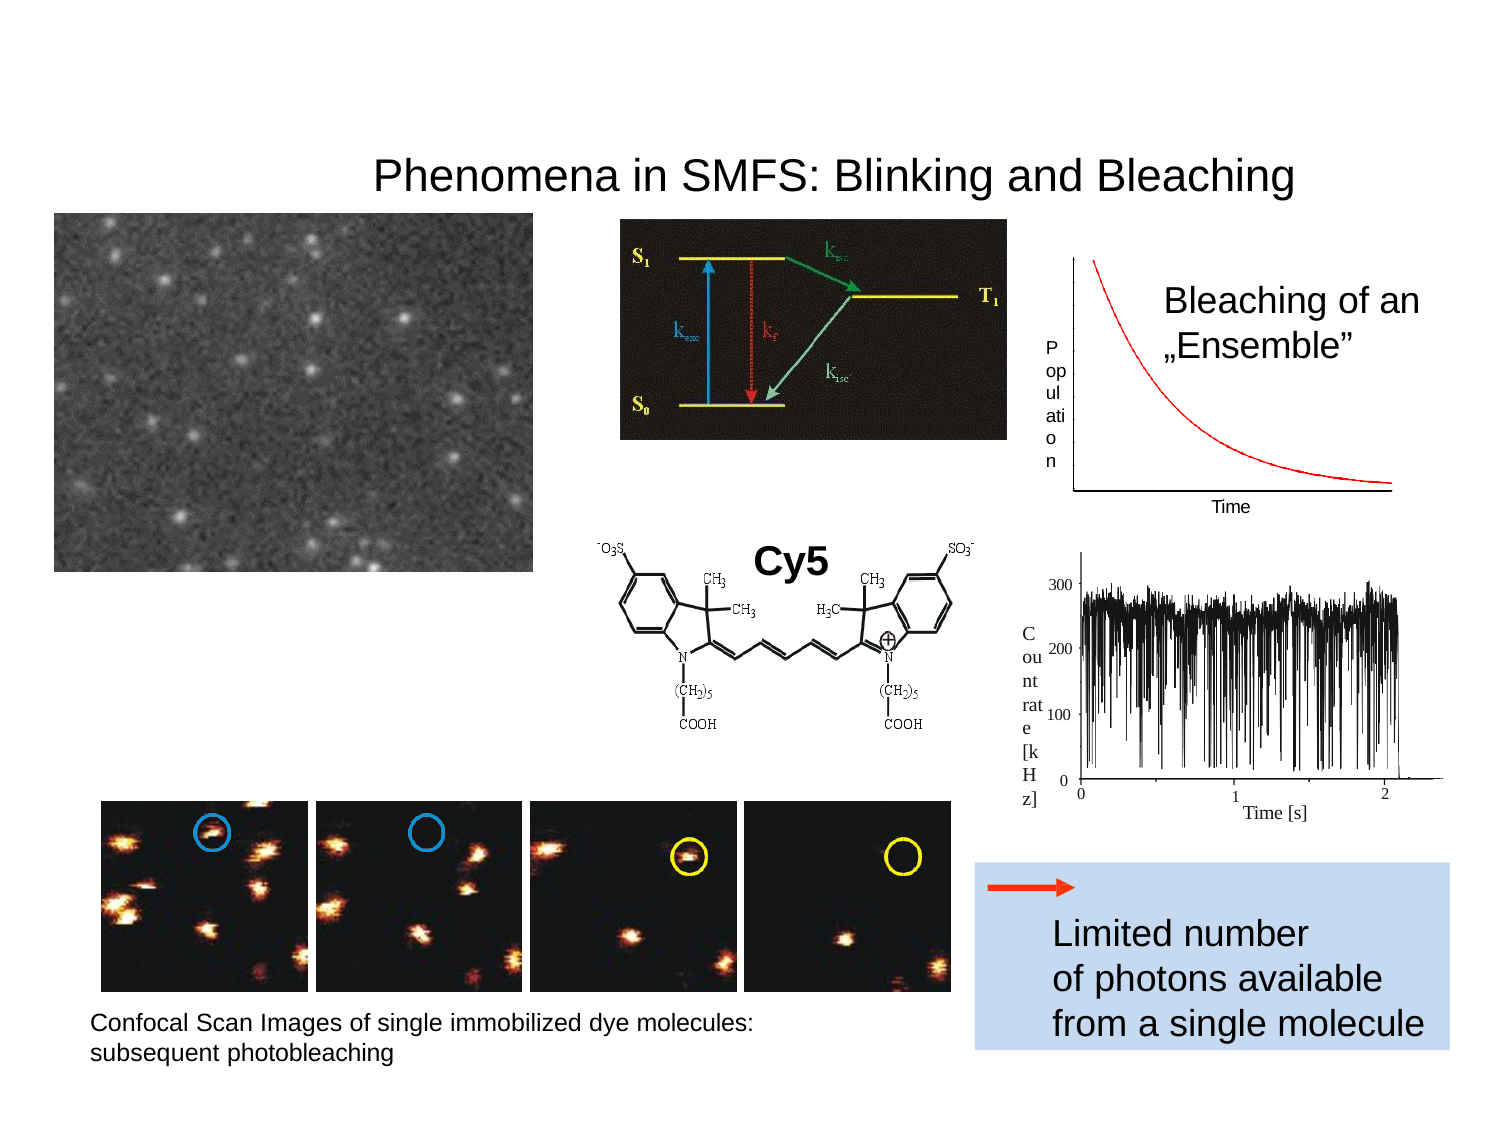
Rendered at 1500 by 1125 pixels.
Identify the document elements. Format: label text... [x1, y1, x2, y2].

picture [101, 802, 308, 992]
text_box Time [1209, 492, 1256, 518]
picture [744, 802, 951, 992]
text_box 1 [1229, 783, 1243, 807]
text_box Confocal Scan Images of single immobilized dye molecules: subsequent photobleaching [87, 1004, 755, 1070]
text_box 0 [1075, 780, 1088, 804]
picture [530, 802, 737, 992]
picture [620, 219, 1007, 440]
text_box Limited number of photons available from a single molecule [975, 862, 1450, 1051]
text_box Count rate [kHz] [1020, 620, 1044, 759]
picture [54, 213, 533, 572]
picture [588, 538, 985, 758]
text_box [1079, 552, 1434, 786]
text_box [987, 878, 1076, 898]
text_box 300 [1046, 570, 1077, 594]
text_box 100 0 [1046, 701, 1077, 791]
text_box Time [s] [1240, 797, 1312, 824]
text_box 2 [1379, 780, 1392, 804]
picture [1082, 581, 1444, 779]
picture [316, 802, 522, 992]
text_box 200 [1046, 635, 1077, 659]
title Phenomena in SMFS: Blinking and Bleaching [137, 136, 1500, 202]
picture [1092, 259, 1393, 485]
text_box Population [1043, 335, 1067, 430]
text_box Cy5 [751, 531, 832, 586]
text_box Bleaching of an „Ensemble” [1161, 274, 1425, 369]
text_box + [879, 621, 897, 655]
